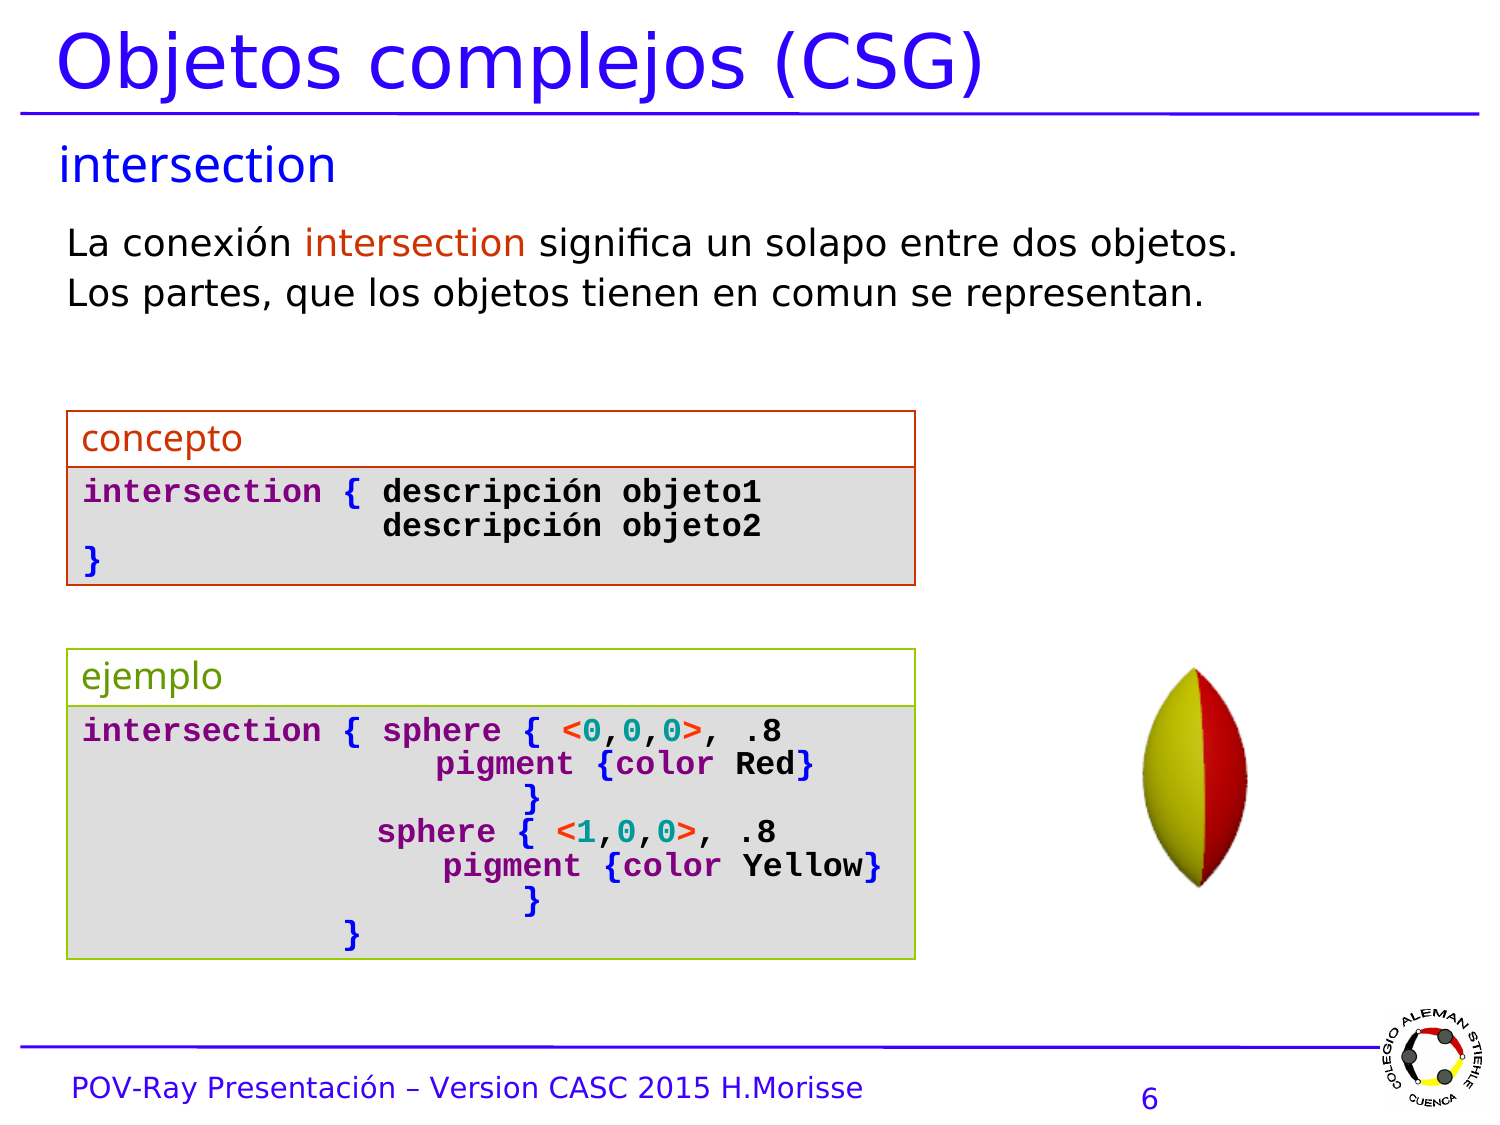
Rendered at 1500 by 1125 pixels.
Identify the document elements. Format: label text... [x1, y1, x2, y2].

text_box concepto [67, 410, 916, 468]
picture [944, 590, 1447, 966]
picture [1380, 1004, 1486, 1110]
text_box intersection [32, 112, 1155, 215]
list La conexión intersection significa un solapo entre dos objetos. Los partes, que los objetos tienen en comun se representan. [52, 221, 1471, 1002]
text_box intersection { descripción objeto1 descripción objeto2 } [67, 468, 916, 585]
text_box intersection { sphere { <0,0,0>, .8 pigment {color Red} } sphere { <1,0,0>, .8 pigment {color Yellow} } } [67, 706, 916, 960]
title Objetos complejos (CSG) [29, 11, 1152, 115]
text_box ejemplo [67, 649, 916, 706]
